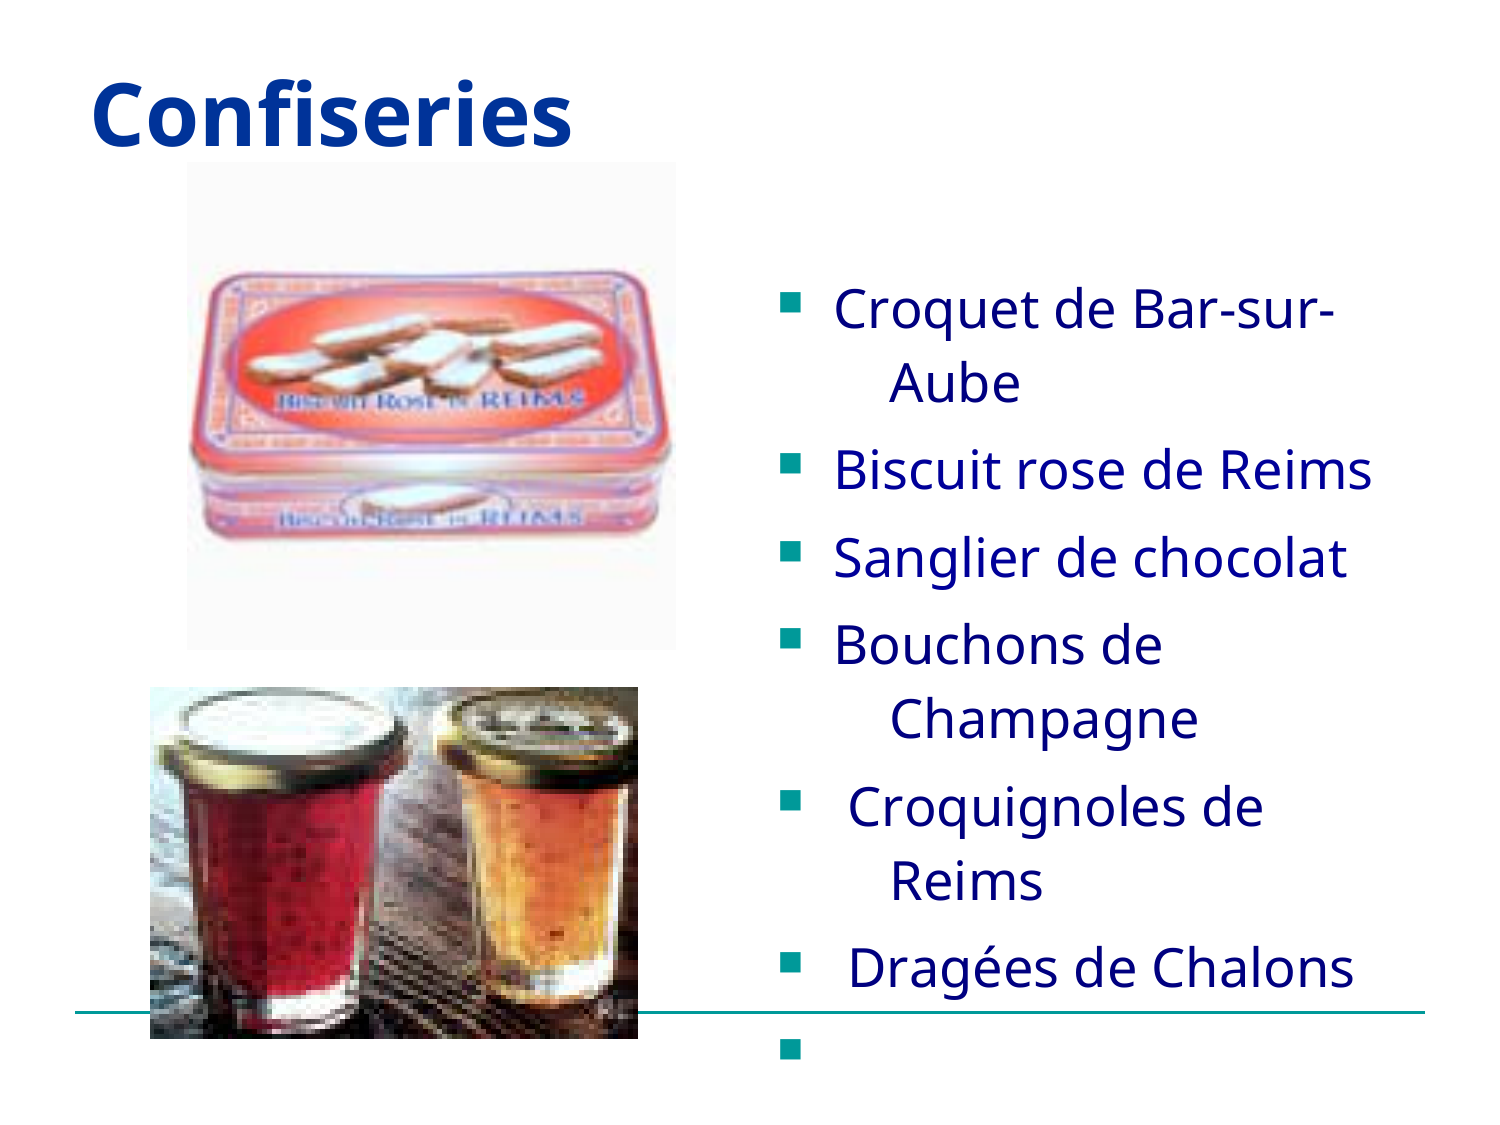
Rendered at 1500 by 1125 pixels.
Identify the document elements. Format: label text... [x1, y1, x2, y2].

title Confiseries [75, 45, 1426, 233]
picture [150, 687, 638, 1039]
picture [187, 162, 676, 651]
list Croquet de Bar-sur-Aube Biscuit rose de Reims Sanglier de chocolat Bouchons de Champagne Croquignoles de Reims Dragées de Chalons [762, 262, 1426, 1006]
